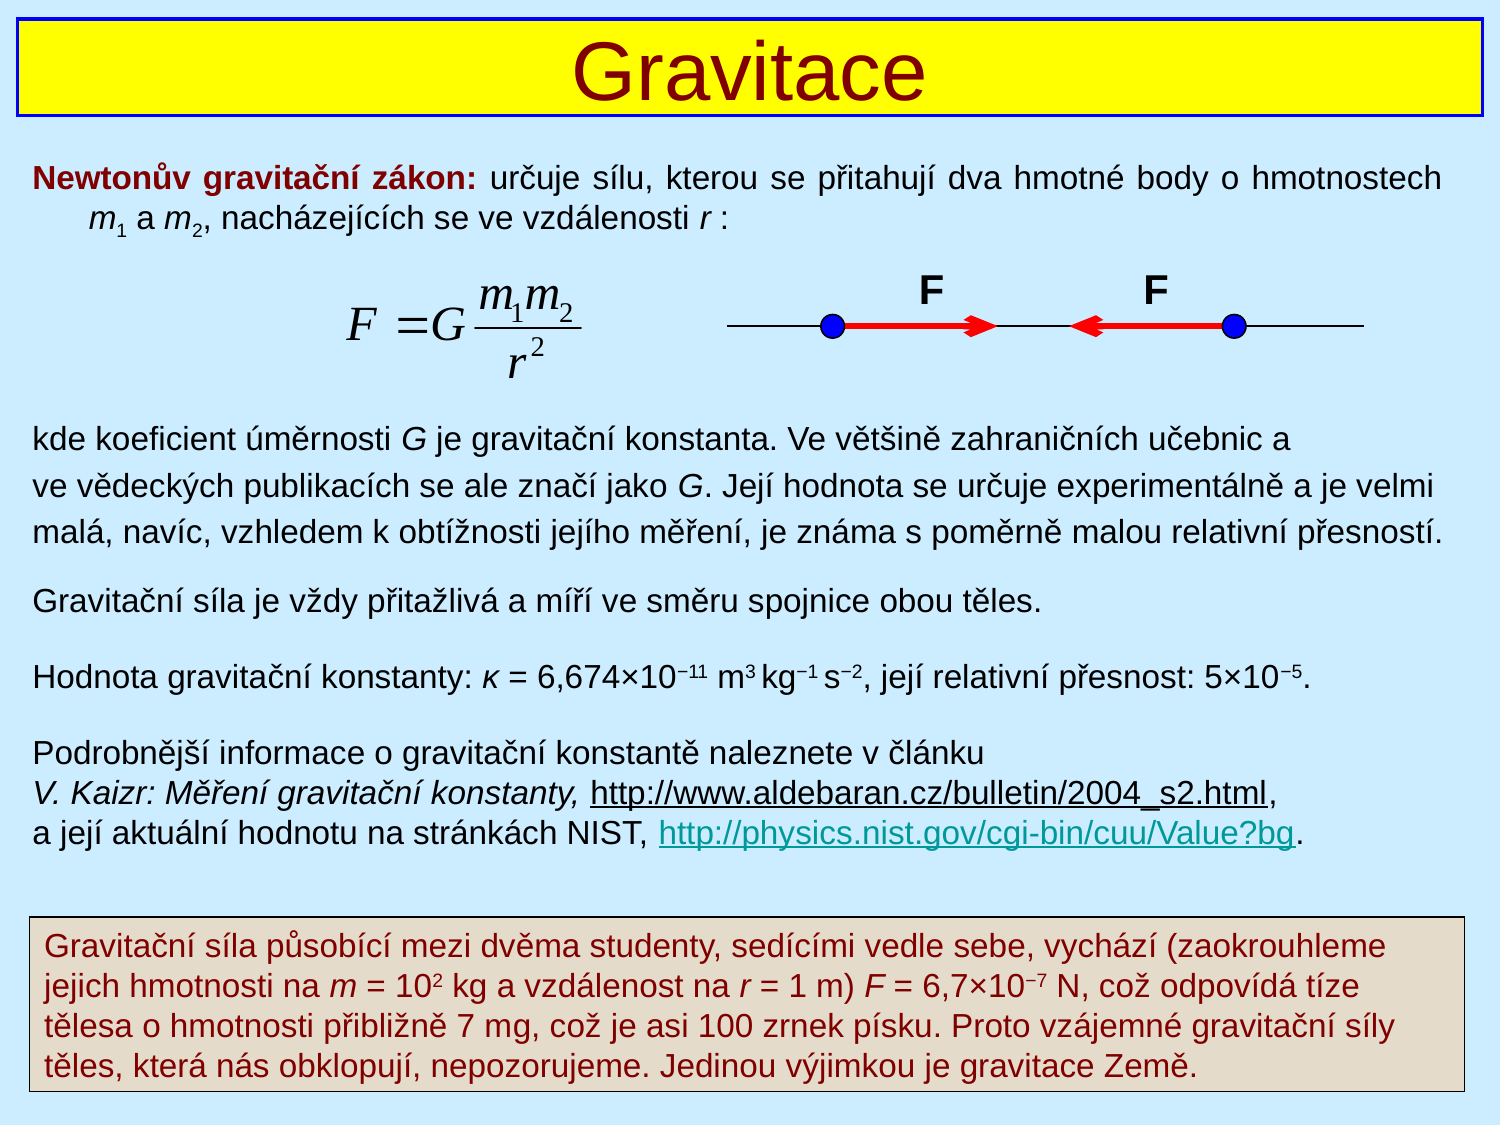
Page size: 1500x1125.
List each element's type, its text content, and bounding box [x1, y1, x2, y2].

text_box [820, 314, 845, 339]
text_box F [903, 255, 960, 321]
text_box [1222, 314, 1247, 339]
text_box Gravitace [17, 18, 1483, 116]
picture [337, 262, 590, 390]
text_box F [1128, 255, 1184, 321]
text_box Newtonův gravitační zákon: určuje sílu, kterou se přitahují dva hmotné body o hmotnostech m1 a m2, nacházejících se ve vzdálenosti r : kde koeficient úměrnosti G je gravitační konstanta. Ve většině zahraničních učebnic a ve vědeckých publikacích se ale značí jako G. Její hodnota se určuje experimentálně a je velmi malá, navíc, vzhledem k obtížnosti jejího měření, je známa s poměrně malou relativní přesností. Gravitační síla je vždy přitažlivá a míří ve směru spojnice obou těles. Hodnota gravitační konstanty: κ = 6,674×10−11 m3 kg−1 s−2, její relativní přesnost: 5×10−5. Podrobnější informace o gravitační konstantě naleznete v článku V. Kaizr: Měření gravitační konstanty, http://www.aldebaran.cz/bulletin/2004_s2.html, a její aktuální hodnotu na stránkách NIST, http://physics.nist.gov/cgi-bin/cuu/Value?bg. [17, 148, 1471, 882]
text_box Gravitační síla působící mezi dvěma studenty, sedícími vedle sebe, vychází (zaokrouhleme jejich hmotnosti na m = 102 kg a vzdálenost na r = 1 m) F = 6,7×10−7 N, což odpovídá tíze tělesa o hmotnosti přibližně 7 mg, což je asi 100 zrnek písku. Proto vzájemné gravitační síly těles, která nás obklopují, nepozorujeme. Jedinou výjimkou je gravitace Země. [29, 916, 1465, 1092]
